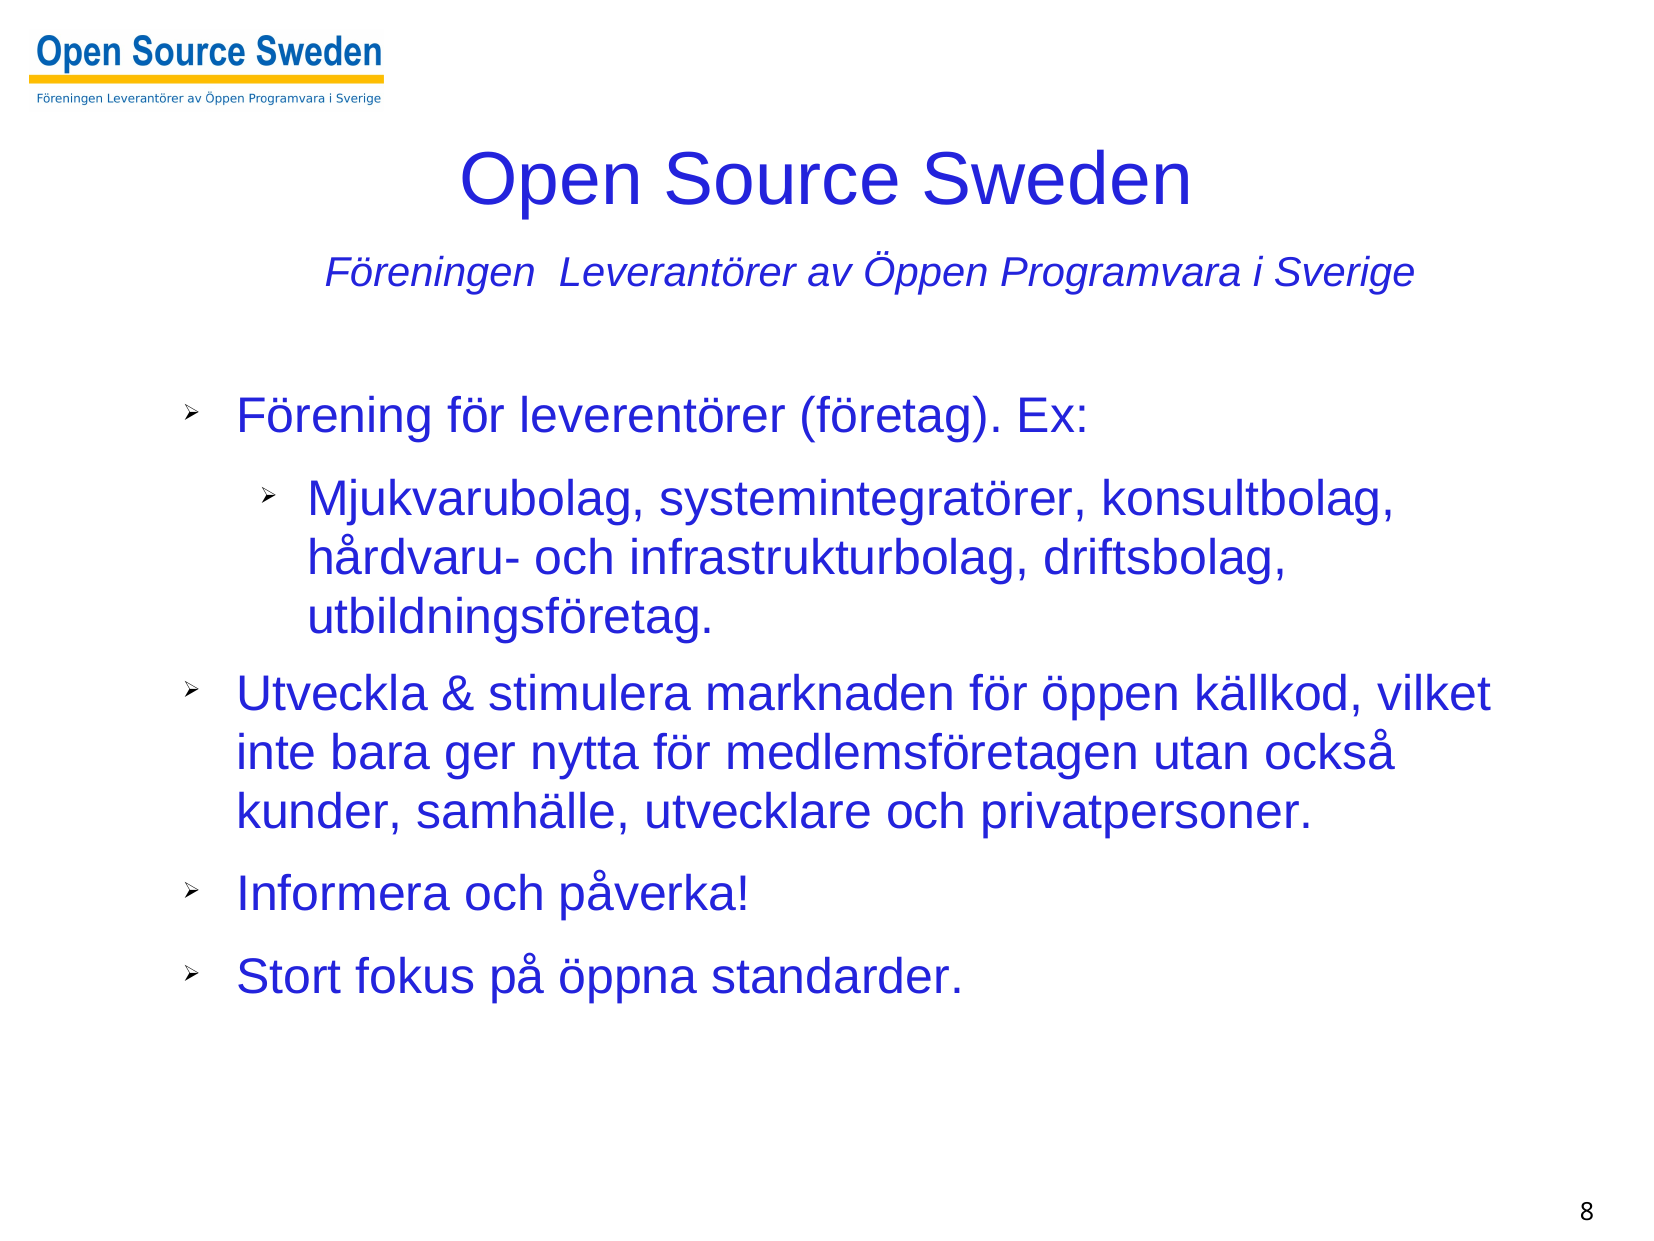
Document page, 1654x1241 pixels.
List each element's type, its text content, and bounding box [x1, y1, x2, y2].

list Förening för leverentörer (företag). Ex: Mjukvarubolag, systemintegratörer, konsultbolag, hårdvaru- och infrastrukturbolag, driftsbolag, utbildningsföretag. Utveckla & stimulera marknaden för öppen källkod, vilket inte bara ger nytta för medlemsföretagen utan också kunder, samhälle, utvecklare och privatpersoner. Informera och påverka! Stort fokus på öppna standarder. [165, 383, 1535, 1105]
picture [29, 29, 384, 112]
list Föreningen Leverantörer av Öppen Programvara i Sverige [324, 236, 1429, 325]
title Open Source Sweden [82, 114, 1571, 243]
